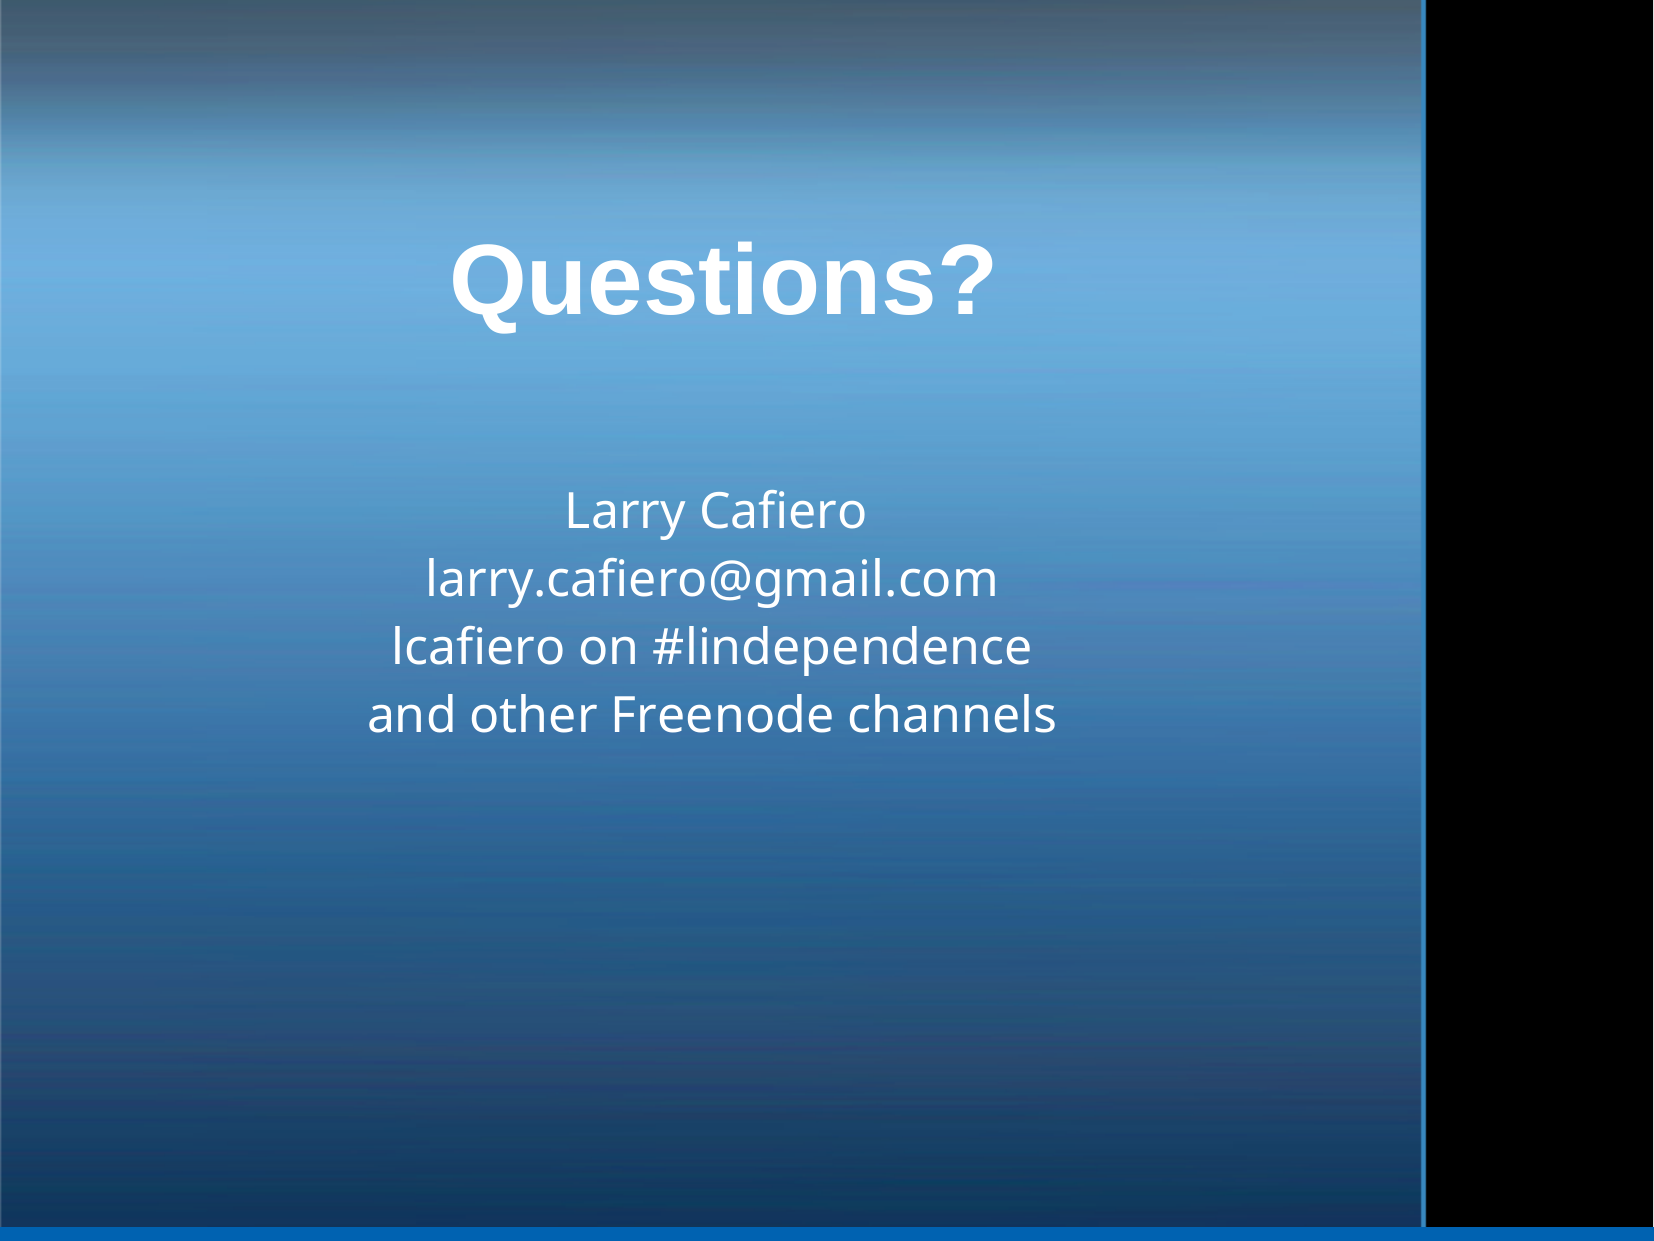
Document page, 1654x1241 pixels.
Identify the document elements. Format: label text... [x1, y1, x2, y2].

picture [0, 0, 1654, 1227]
title Larry Cafiero larry.cafiero@gmail.com lcafiero on #lindependence and other Freenode channels [0, 359, 1426, 863]
title Questions? [0, 176, 1448, 384]
